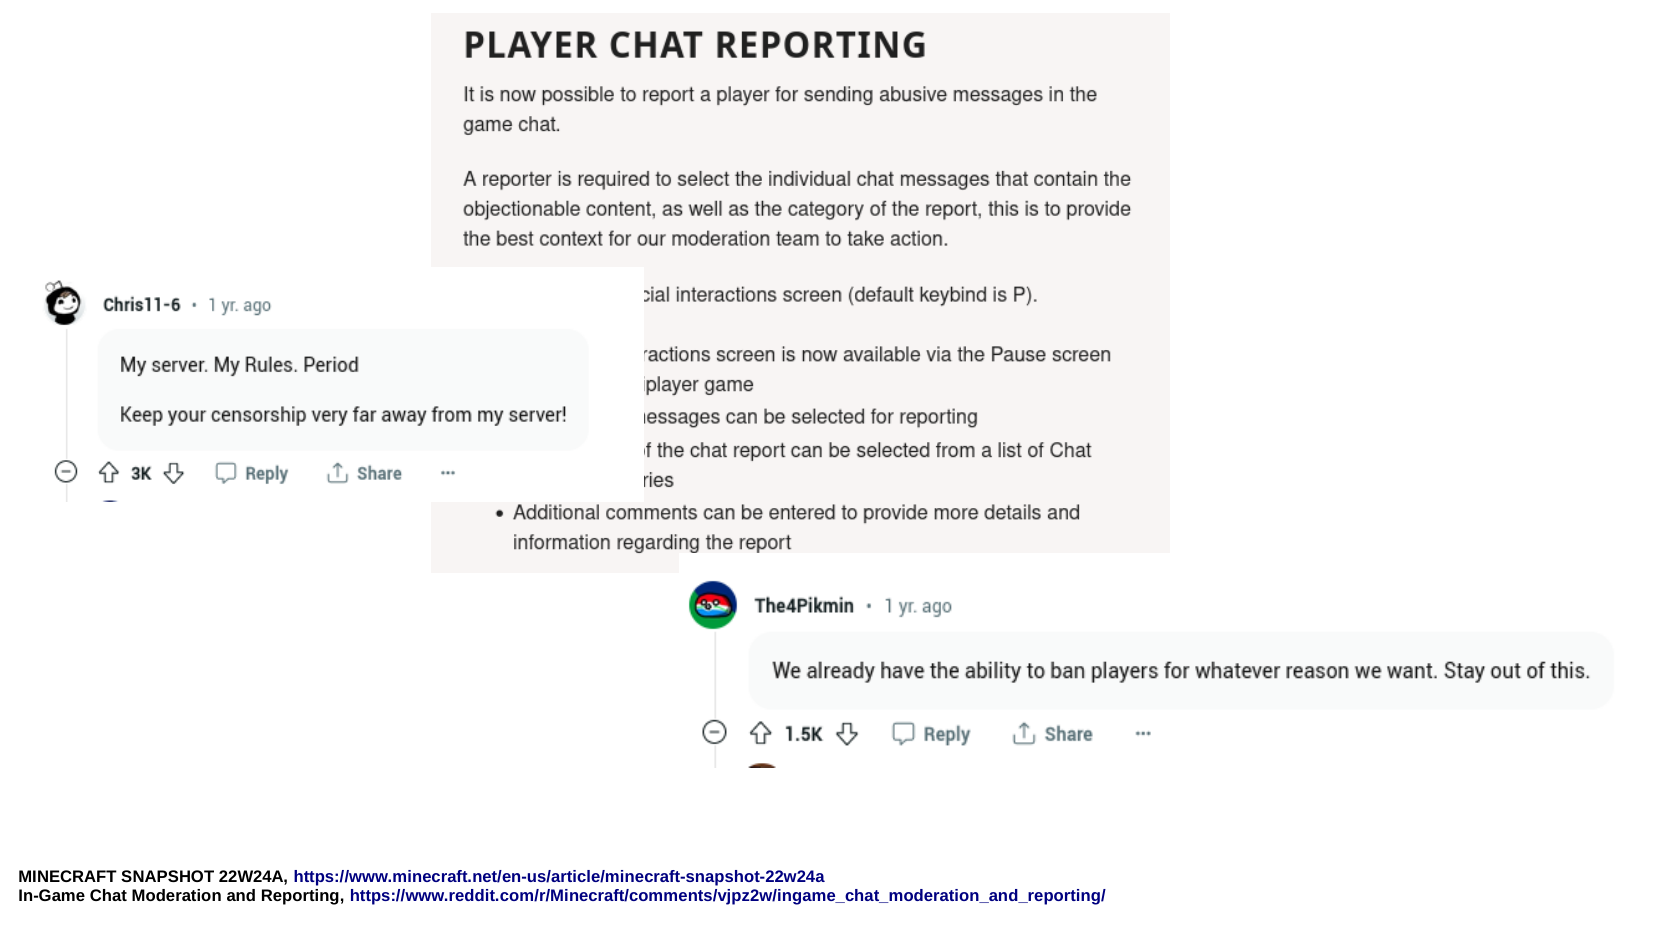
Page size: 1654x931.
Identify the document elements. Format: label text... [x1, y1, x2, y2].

text_box MINECRAFT SNAPSHOT 22W24A, https://www.minecraft.net/en-us/article/minecraft-snapshot-22w24a In-Game Chat Moderation and Reporting, https://www.reddit.com/r/Minecraft/comments/vjpz2w/ingame_chat_moderation_and_reporting/ [3, 859, 1654, 931]
picture [29, 13, 1617, 768]
